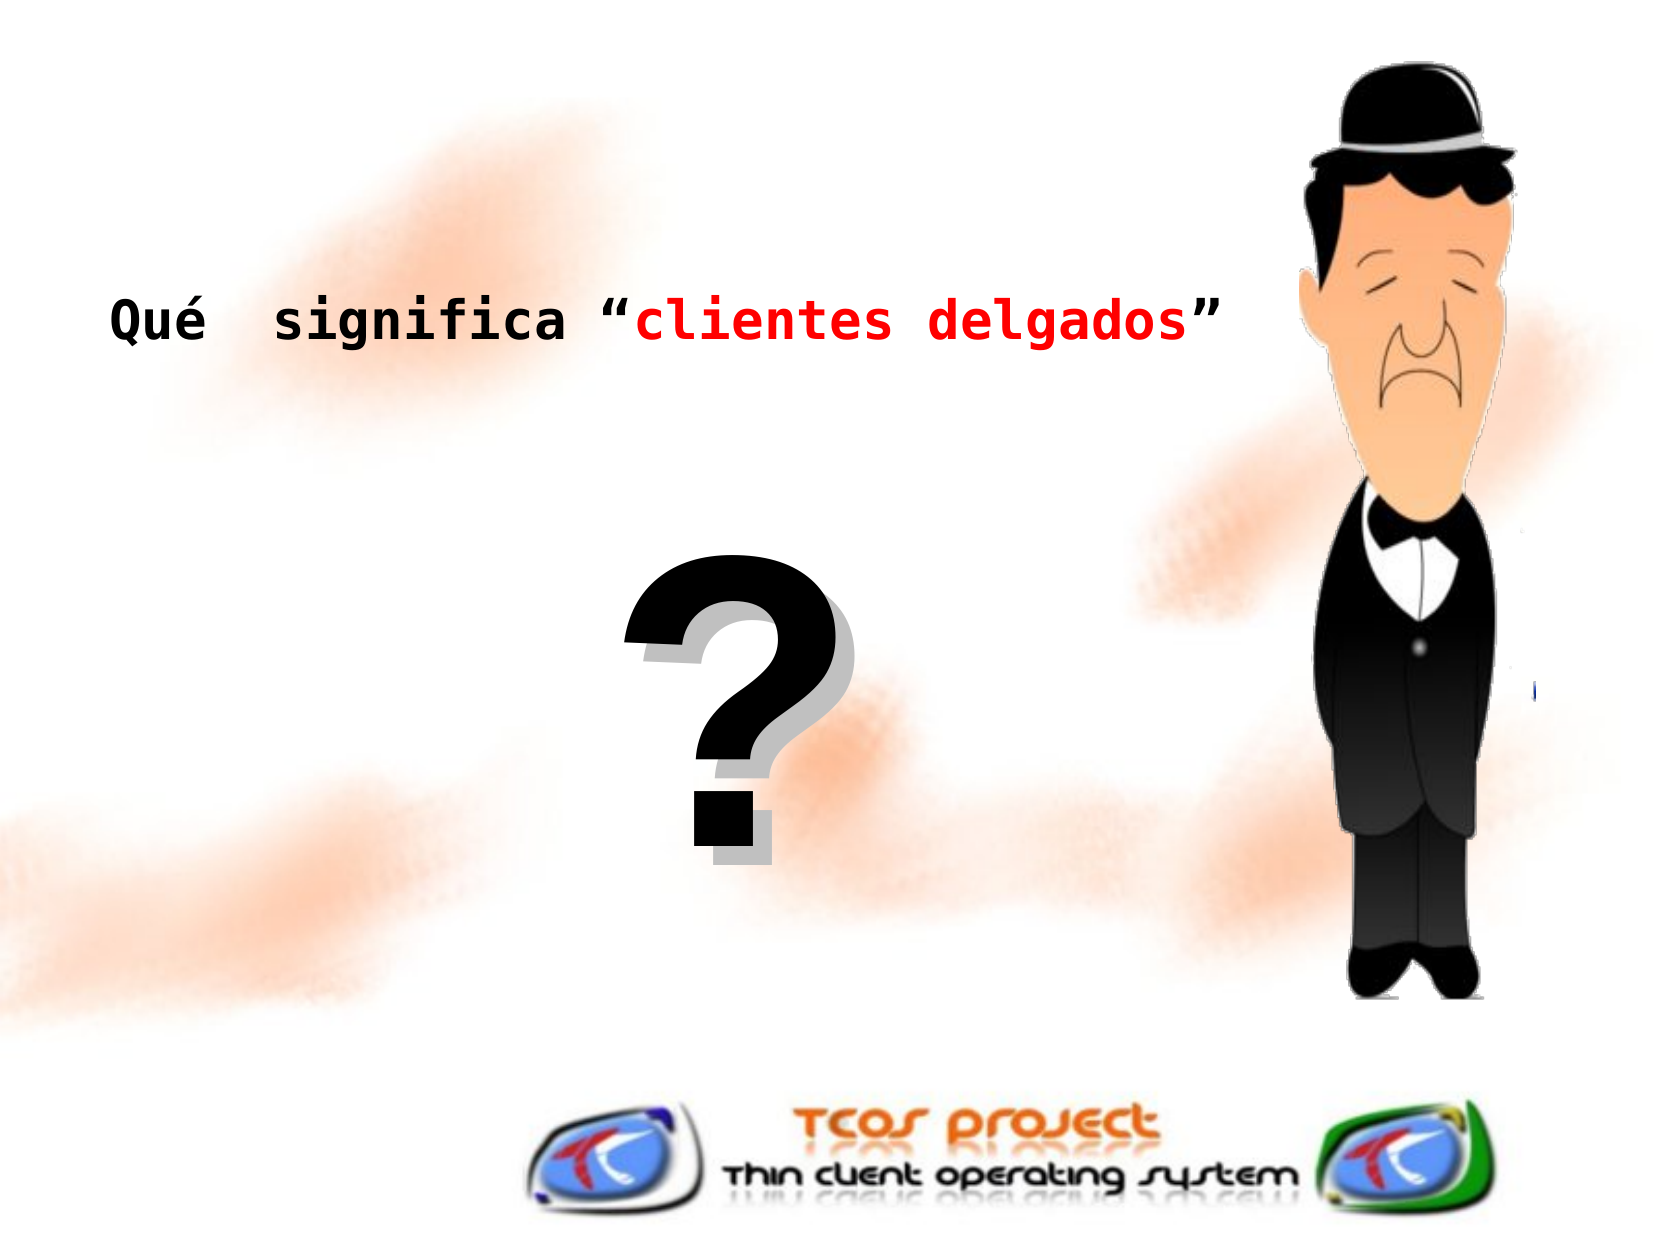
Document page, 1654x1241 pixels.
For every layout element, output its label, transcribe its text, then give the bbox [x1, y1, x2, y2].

picture [0, 0, 1654, 1241]
text_box ? [590, 461, 875, 943]
text_box Qué significa “clientes delgados” [94, 282, 1299, 361]
